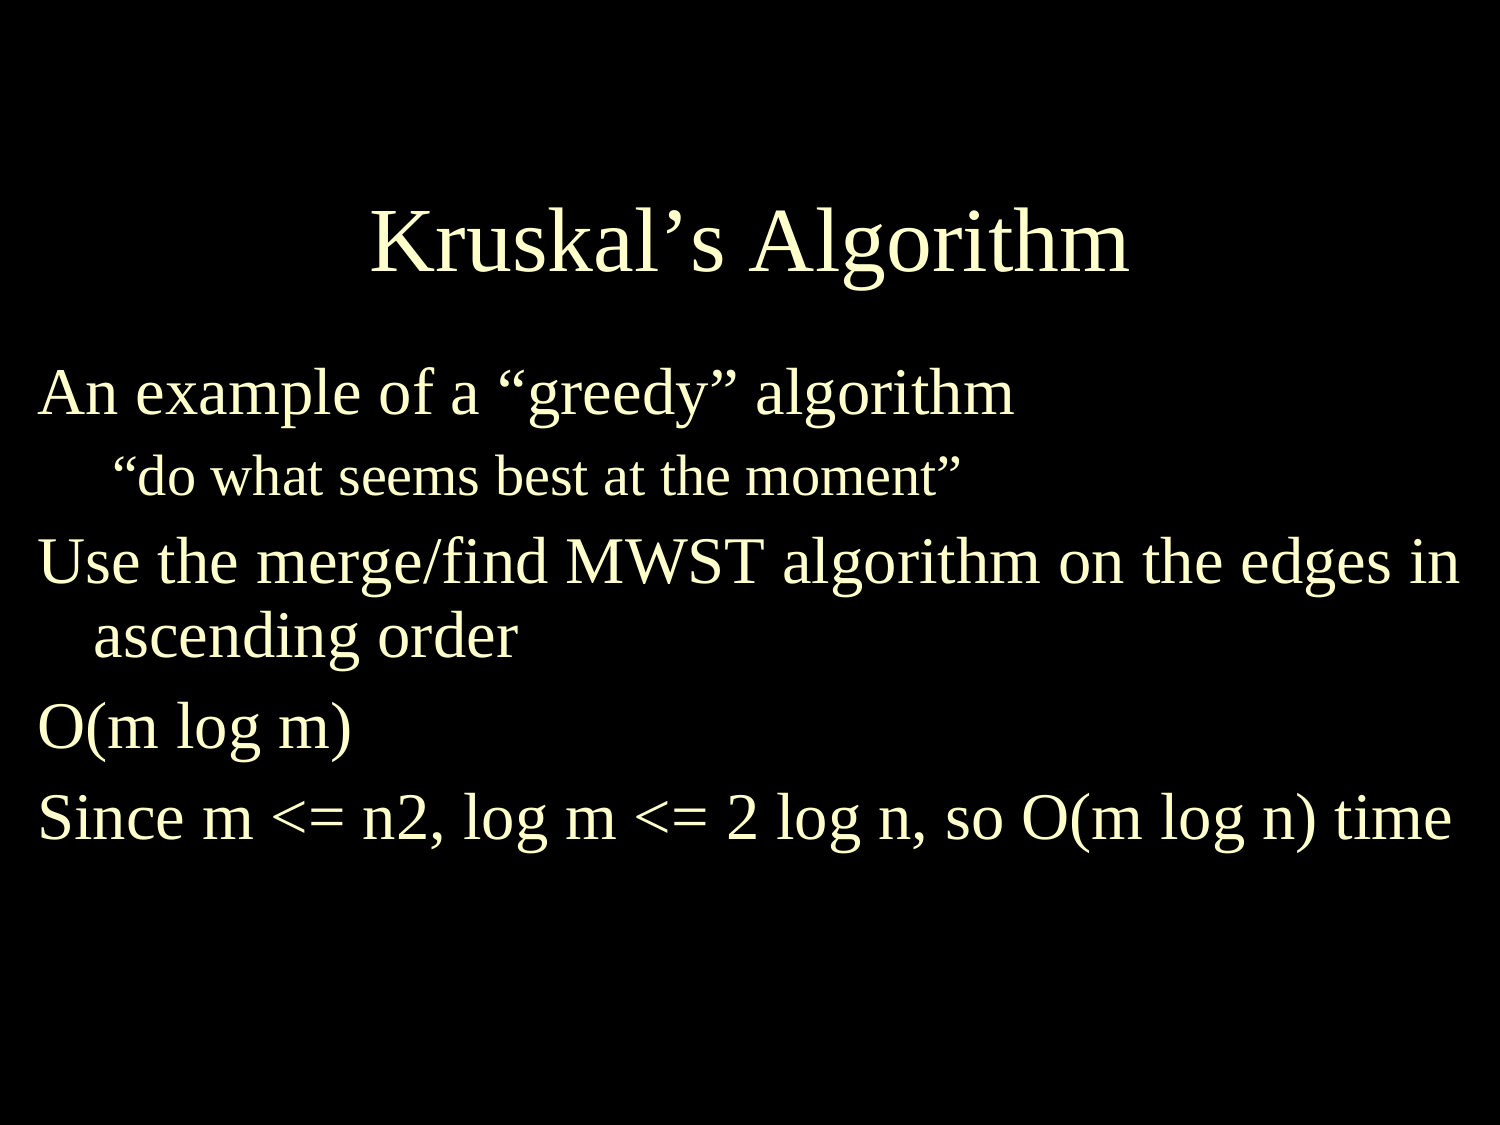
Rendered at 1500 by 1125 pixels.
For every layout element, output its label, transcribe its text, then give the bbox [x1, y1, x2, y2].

list An example of a “greedy” algorithm “do what seems best at the moment” Use the merge/find MWST algorithm on the edges in ascending order O(m log m) Since m <= n2, log m <= 2 log n, so O(m log n) time [22, 347, 1482, 1026]
title Kruskal’s Algorithm [22, 145, 1480, 336]
